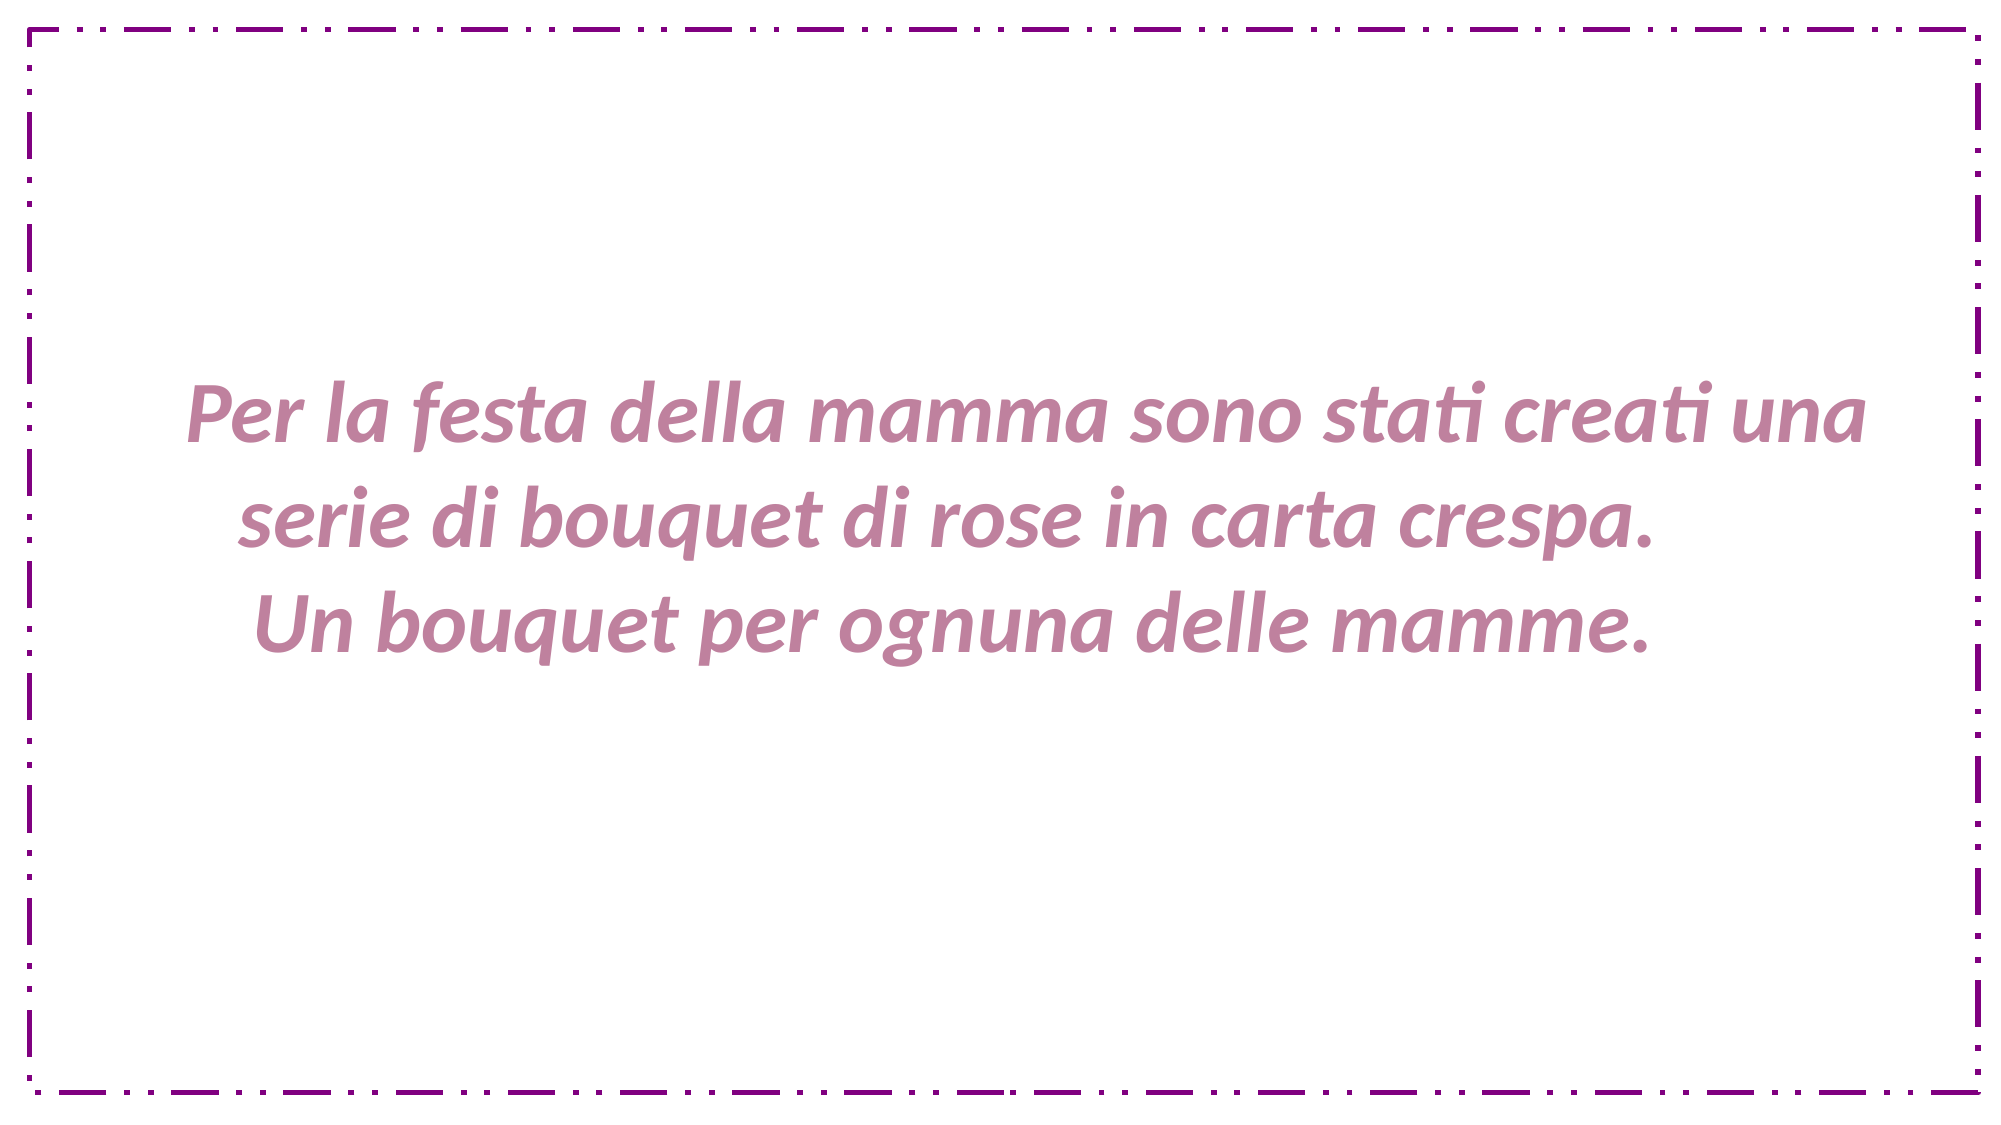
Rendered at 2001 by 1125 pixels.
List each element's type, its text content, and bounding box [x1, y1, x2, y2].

text_box Per la festa della mamma sono stati creati una serie di bouquet di rose in carta crespa. Un bouquet per ognuna delle mamme. [29, 29, 1979, 1093]
